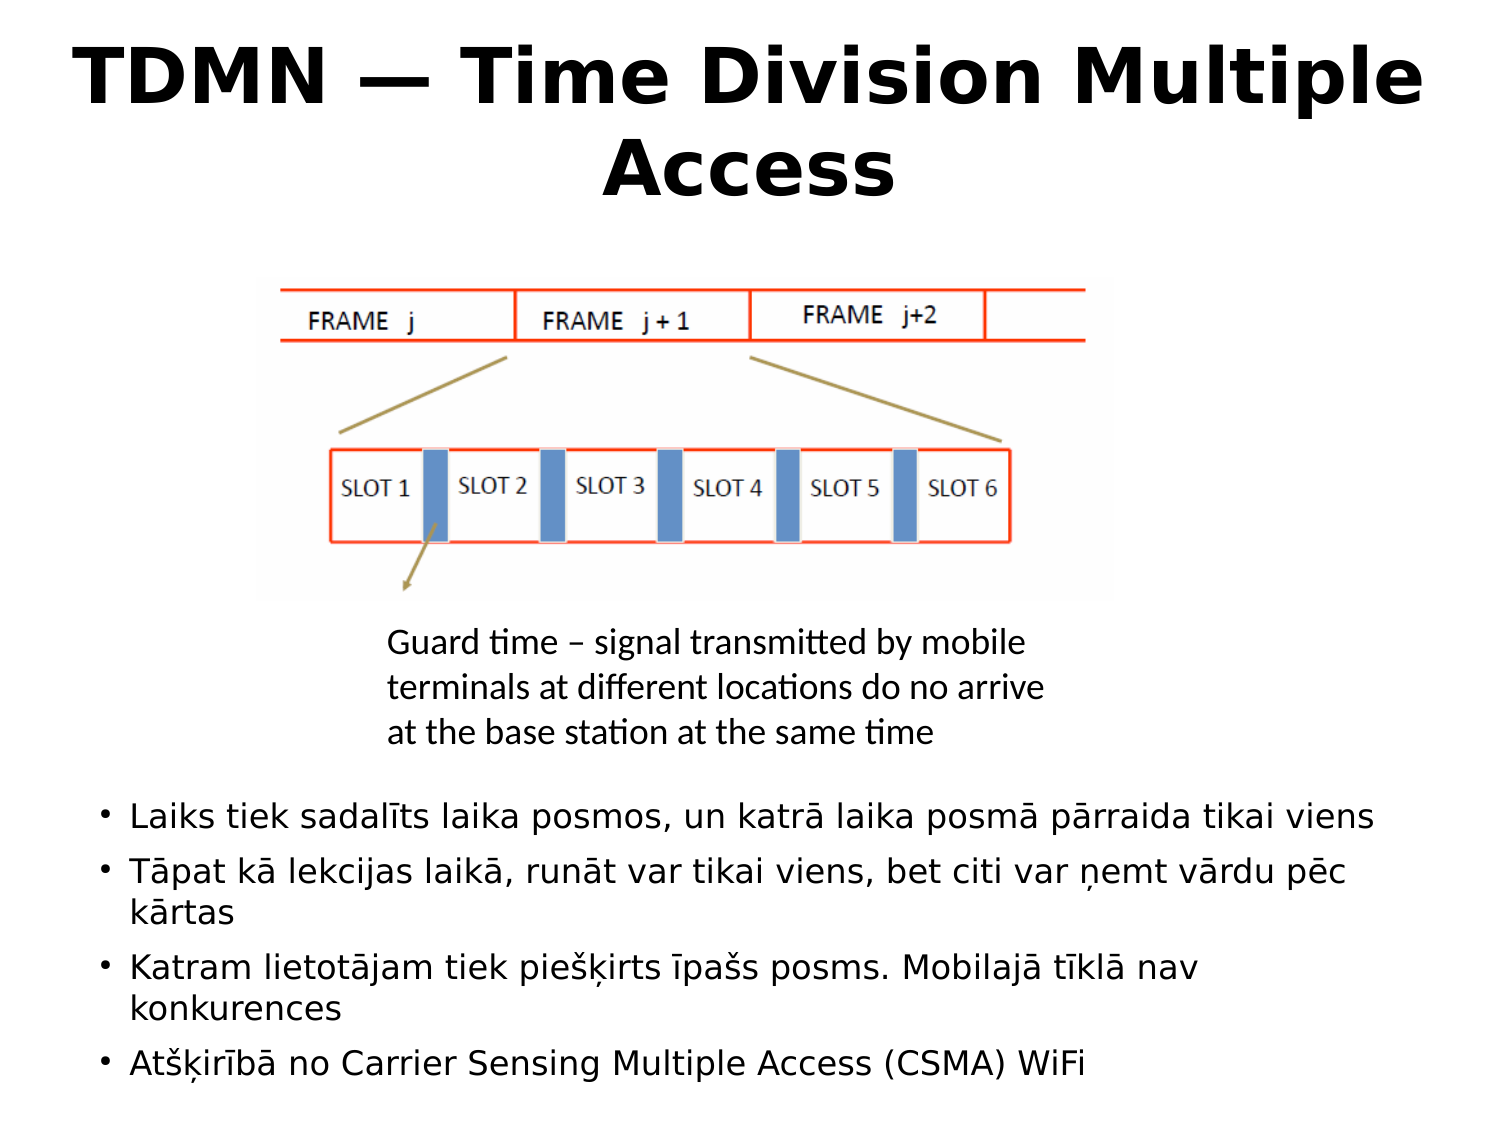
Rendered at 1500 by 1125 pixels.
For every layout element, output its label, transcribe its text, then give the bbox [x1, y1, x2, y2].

text_box Guard time – signal transmitted by mobile terminals at different locations do no arrive at the base station at the same time [372, 609, 1093, 760]
picture [256, 277, 1114, 601]
title TDMN — Time Division Multiple Access [24, 37, 1475, 200]
list Laiks tiek sadalīts laika posmos, un katrā laika posmā pārraida tikai viens Tāpat kā lekcijas laikā, runāt var tikai viens, bet citi var ņemt vārdu pēc kārtas Katram lietotājam tiek piešķirts īpašs posms. Mobilajā tīklā nav konkurences Atšķirībā no Carrier Sensing Multiple Access (CSMA) WiFi [75, 786, 1425, 1094]
